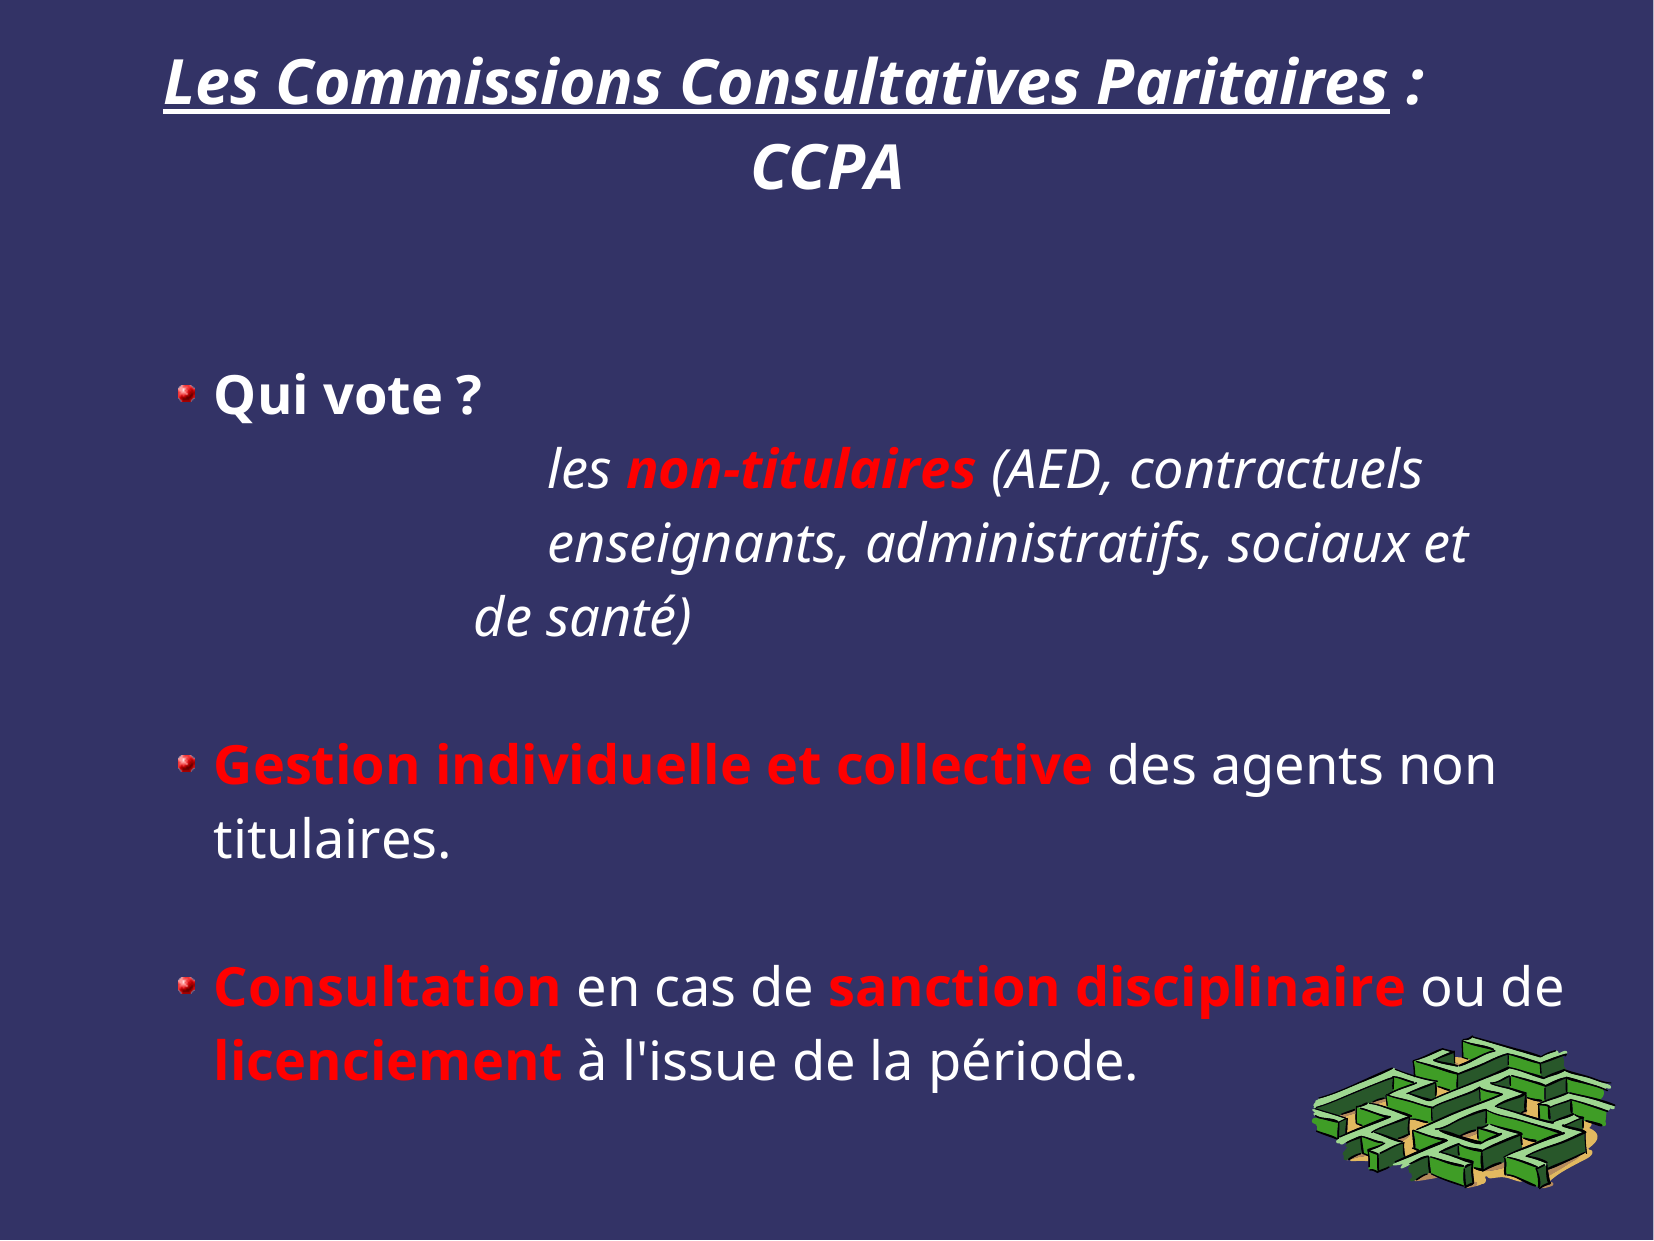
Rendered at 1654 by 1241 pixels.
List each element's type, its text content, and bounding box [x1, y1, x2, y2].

title Les Commissions Consultatives Paritaires : CCPA [121, 19, 1534, 227]
subtitle Qui vote ? les non-titulaires (AED, contractuels enseignants, administratifs, sociaux et de santé) Gestion individuelle et collective des agents non titulaires. Consultation en cas de sanction disciplinaire ou de licenciement à l'issue de la période. [178, 332, 1570, 1179]
